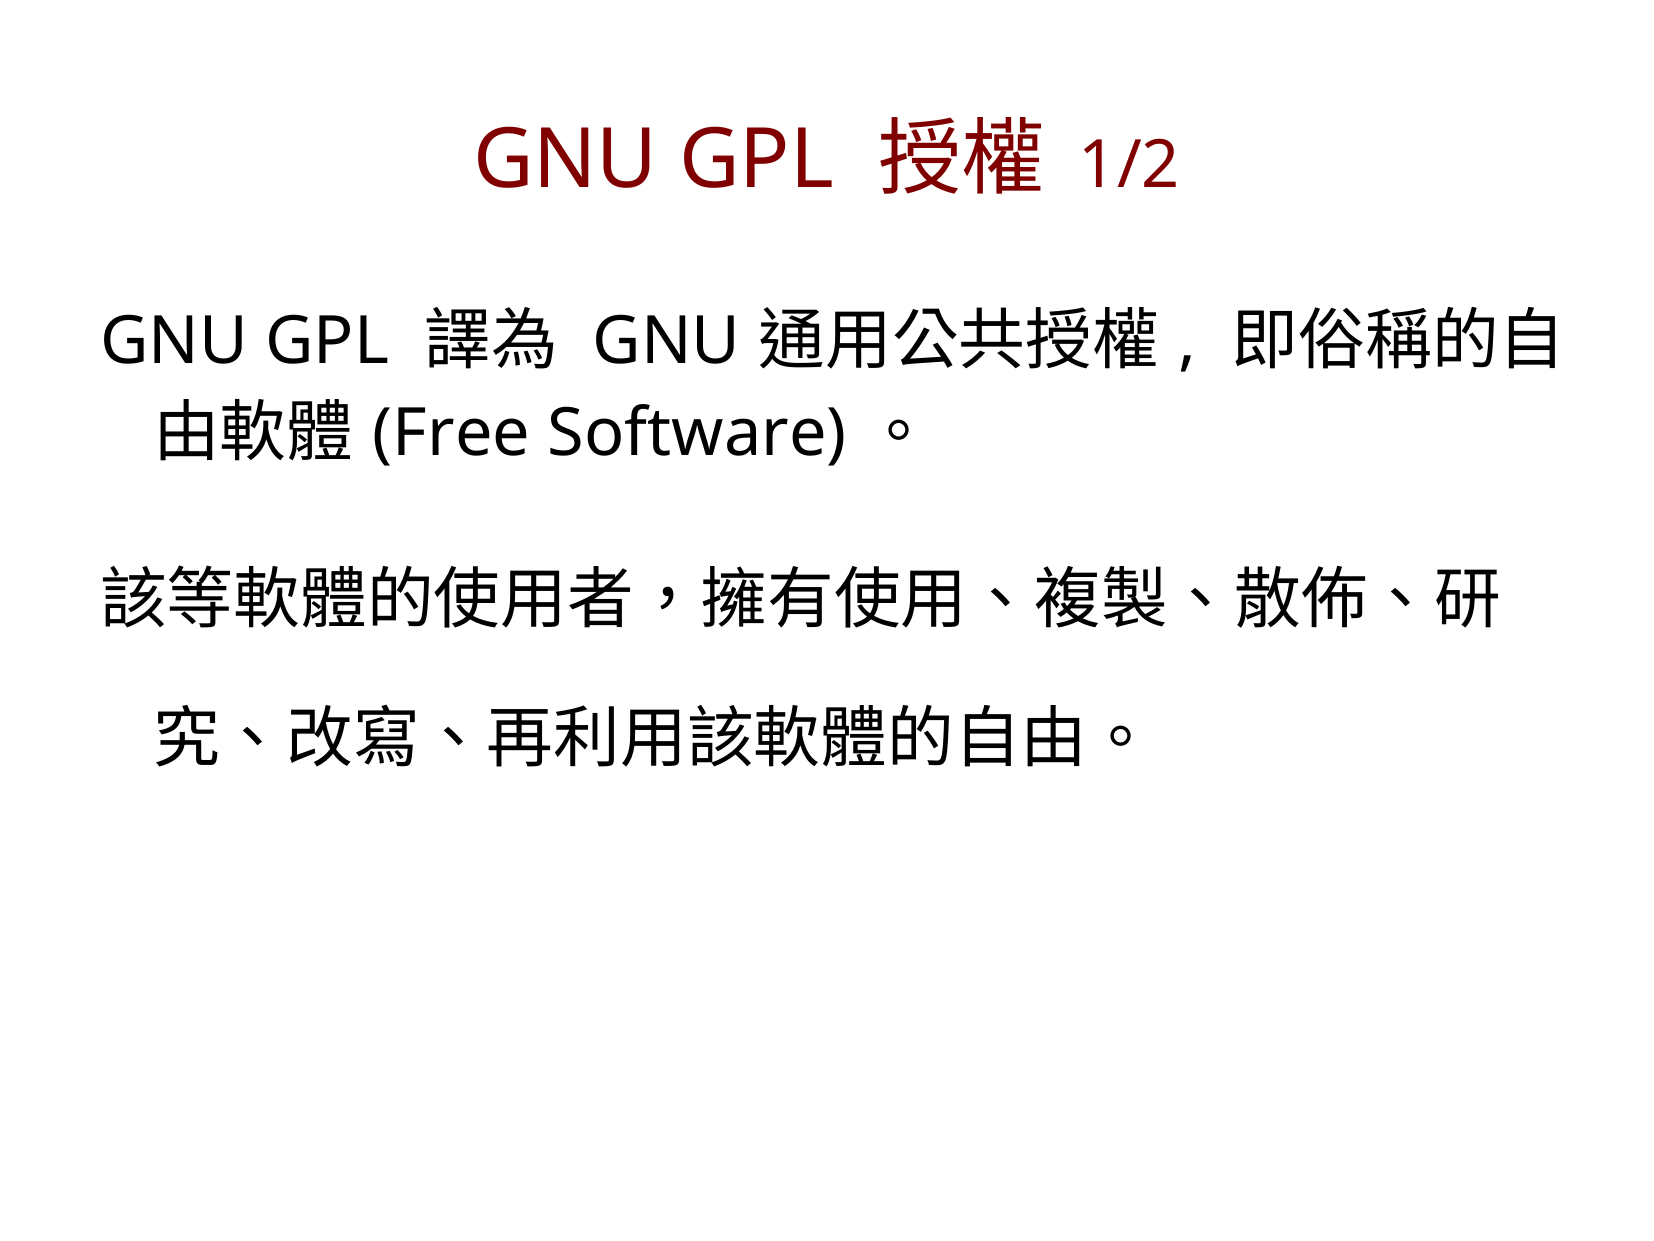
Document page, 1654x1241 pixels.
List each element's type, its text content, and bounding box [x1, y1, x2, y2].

list GNU GPL 譯為 GNU通用公共授權, 即俗稱的自由軟體(Free Software)。 該等軟體的使用者，擁有使用、複製、散佈、研究、改寫、再利用該軟體的自由。 [82, 290, 1571, 1094]
title GNU GPL 授權 1/2 [82, 56, 1571, 250]
